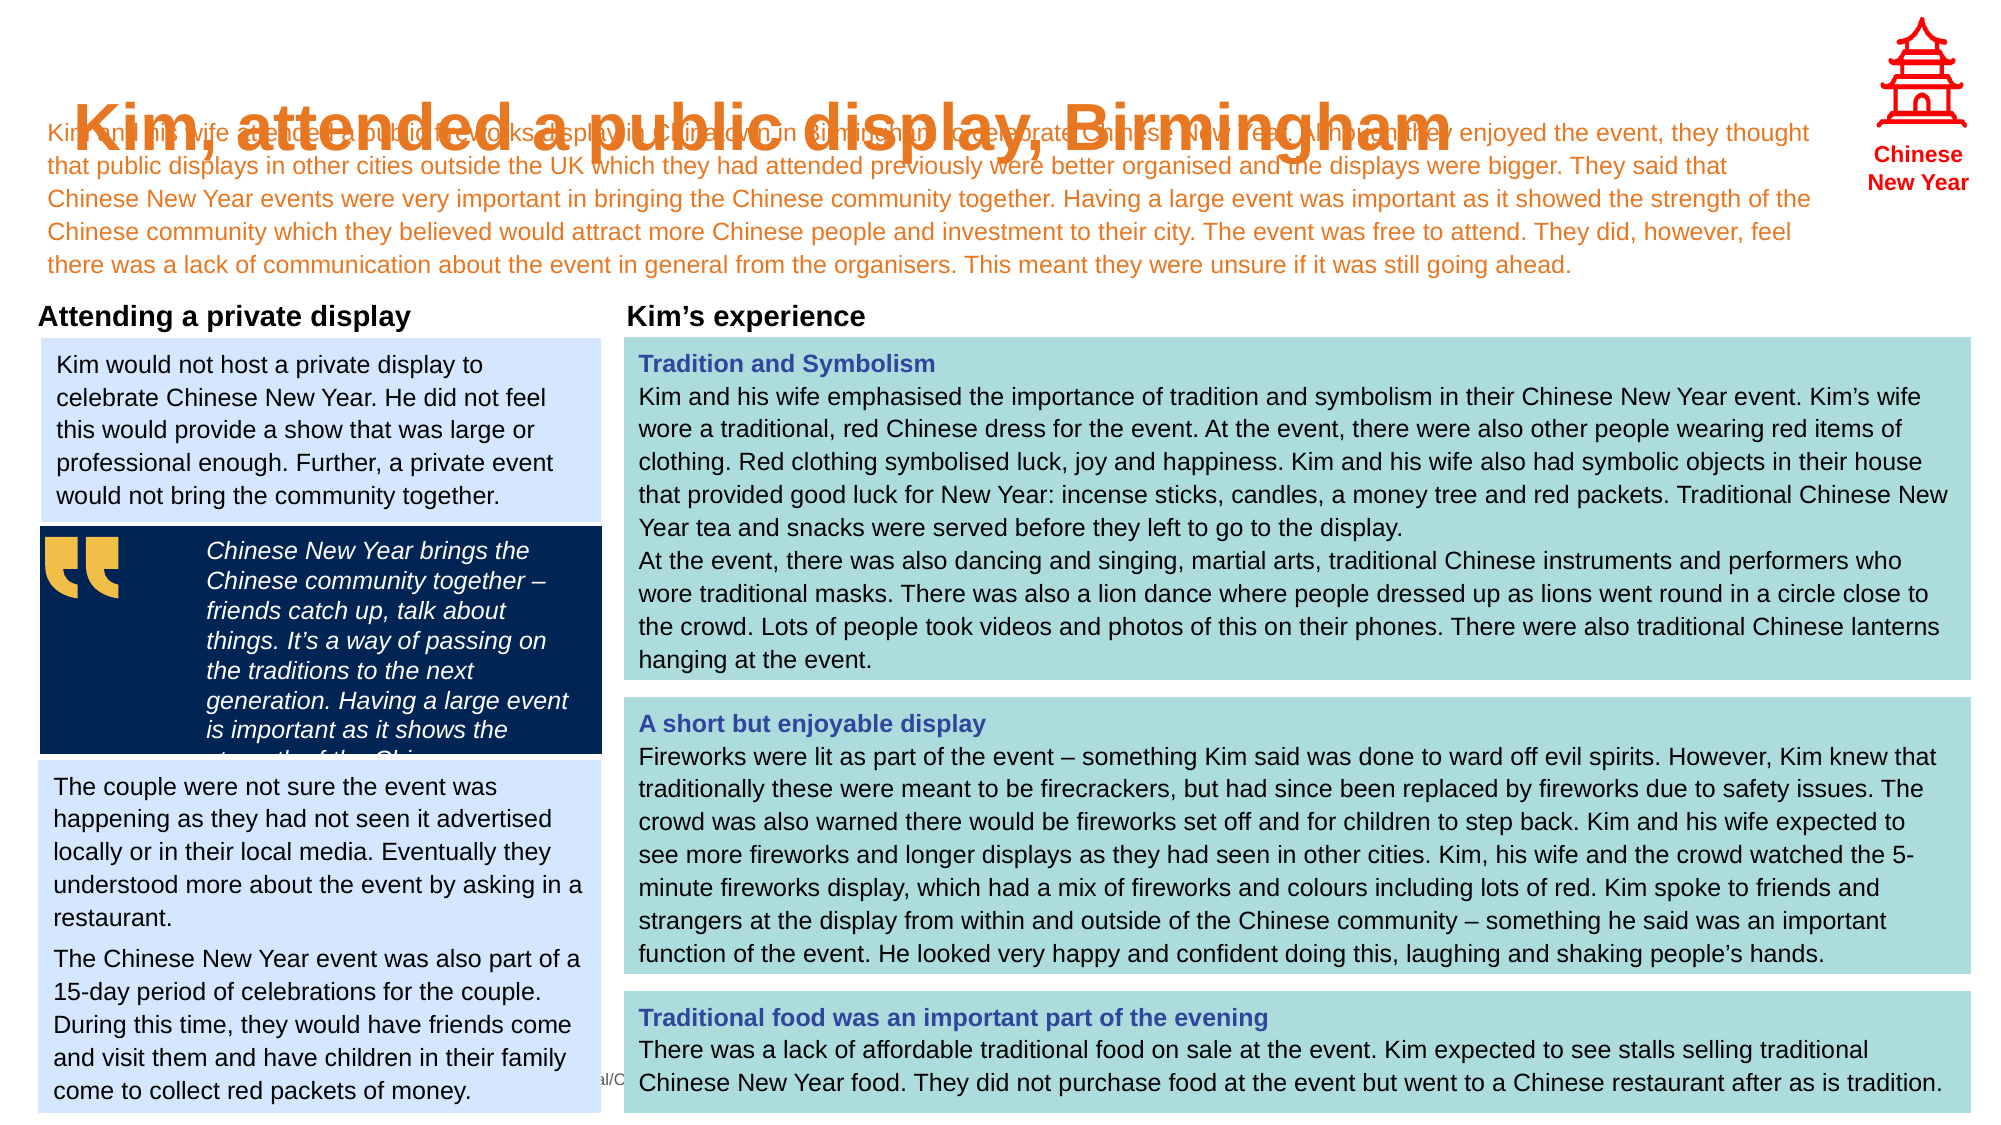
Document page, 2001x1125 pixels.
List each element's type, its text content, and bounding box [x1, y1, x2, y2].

text_box Tradition and Symbolism Kim and his wife emphasised the importance of tradition and symbolism in their Chinese New Year event. Kim’s wife wore a traditional, red Chinese dress for the event. At the event, there were also other people wearing red items of clothing. Red clothing symbolised luck, joy and happiness. Kim and his wife also had symbolic objects in their house that provided good luck for New Year: incense sticks, candles, a money tree and red packets. Traditional Chinese New Year tea and snacks were served before they left to go to the display. At the event, there was also dancing and singing, martial arts, traditional Chinese instruments and performers who wore traditional masks. There was also a lion dance where people dressed up as lions went round in a circle close to the crowd. Lots of people took videos and photos of this on their phones. There were also traditional Chinese lanterns hanging at the event. [624, 337, 1971, 680]
text_box The couple were not sure the event was happening as they had not seen it advertised locally or in their local media. Eventually they understood more about the event by asking in a restaurant. The Chinese New Year event was also part of a 15-day period of celebrations for the couple. During this time, they would have friends come and visit them and have children in their family come to collect red packets of money. [38, 760, 601, 1113]
text_box Traditional food was an important part of the evening There was a lack of affordable traditional food on sale at the event. Kim expected to see stalls selling traditional Chinese New Year food. They did not purchase food at the event but went to a Chinese restaurant after as is tradition. [624, 991, 1971, 1113]
text_box Attending a private display [37, 294, 605, 334]
text_box Kim and his wife attended a public fireworks display in Chinatown in Birmingham to celebrate Chinese New Year. Although they enjoyed the event, they thought that public displays in other cities outside the UK which they had attended previously were better organised and the displays were bigger. They said that Chinese New Year events were very important in bringing the Chinese community together. Having a large event was important as it showed the strength of the Chinese community which they believed would attract more Chinese people and investment to their city. The event was free to attend. They did, however, feel there was a lack of communication about the event in general from the organisers. This meant they were unsure if it was still going ahead. [33, 106, 1839, 290]
text_box [85, 536, 119, 599]
text_box Chinese New Year brings the Chinese community together – friends catch up, talk about things. It’s a way of passing on the traditions to the next generation. Having a large event is important as it shows the strength of the Chinese community in Birmingham [41, 527, 601, 753]
text_box Chinese New Year [1851, 132, 1986, 204]
text_box A short but enjoyable display Fireworks were lit as part of the event – something Kim said was done to ward off evil spirits. However, Kim knew that traditionally these were meant to be firecrackers, but had since been replaced by fireworks due to safety issues. The crowd was also warned there would be fireworks set off and for children to step back. Kim and his wife expected to see more fireworks and longer displays as they had seen in other cities. Kim, his wife and the crowd watched the 5-minute fireworks display, which had a mix of fireworks and colours including lots of red. Kim spoke to friends and strangers at the display from within and outside of the Chinese community – something he said was an important function of the event. He looked very happy and confident doing this, laughing and shaking people’s hands. [624, 697, 1971, 974]
title Kim, attended a public display, Birmingham [45, 7, 1760, 106]
text_box [45, 536, 78, 599]
picture [1855, 15, 1986, 128]
text_box Kim’s experience [626, 294, 1420, 334]
text_box Kim would not host a private display to celebrate Chinese New Year. He did not feel this would provide a show that was large or professional enough. Further, a private event would not bring the community together. [41, 338, 601, 522]
